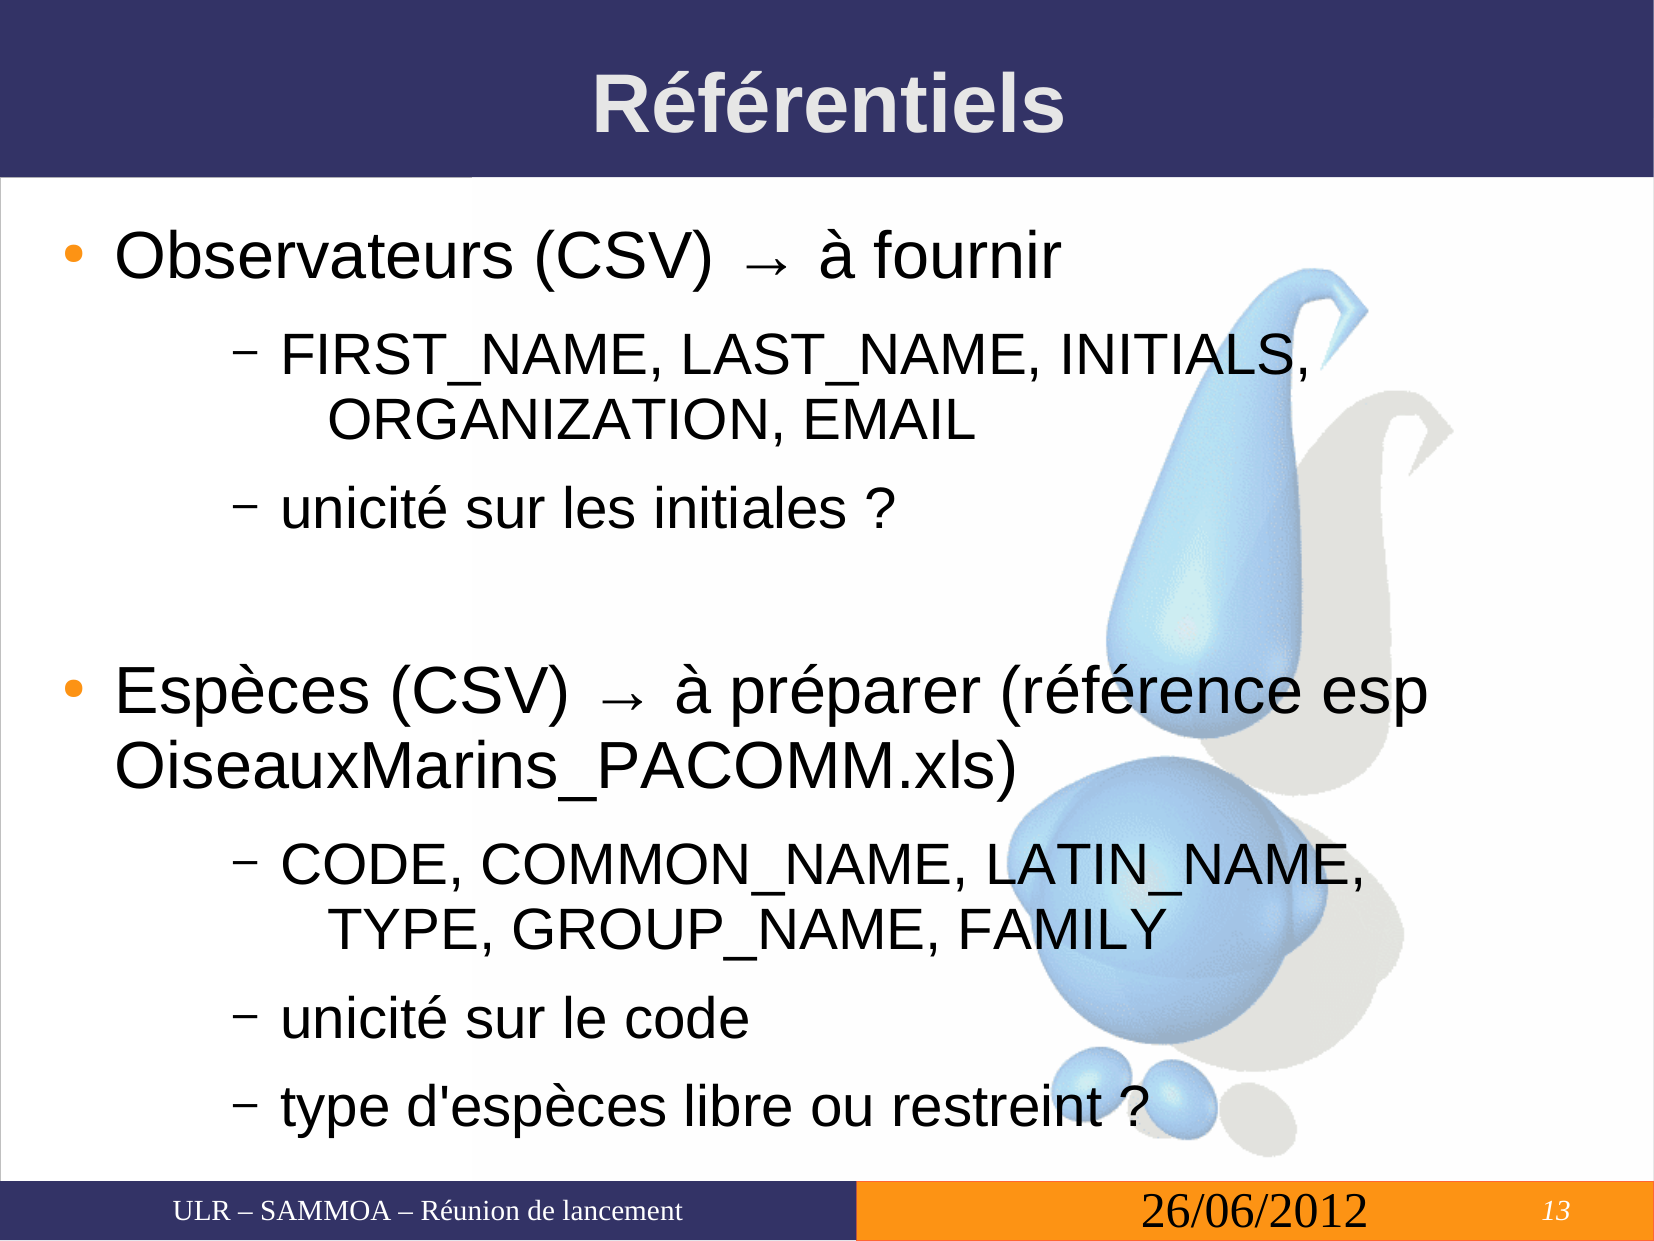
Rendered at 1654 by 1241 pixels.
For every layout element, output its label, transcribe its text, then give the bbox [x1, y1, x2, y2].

list Observateurs (CSV) → à fournir FIRST_NAME, LAST_NAME, INITIALS, ORGANIZATION, EMAIL unicité sur les initiales ? Espèces (CSV) → à préparer (référence esp OiseauxMarins_PACOMM.xls) CODE, COMMON_NAME, LATIN_NAME, TYPE, GROUP_NAME, FAMILY unicité sur le code type d'espèces libre ou restreint ? [44, 217, 1550, 1150]
picture [472, 178, 1654, 1181]
title Référentiels [123, 0, 1536, 208]
